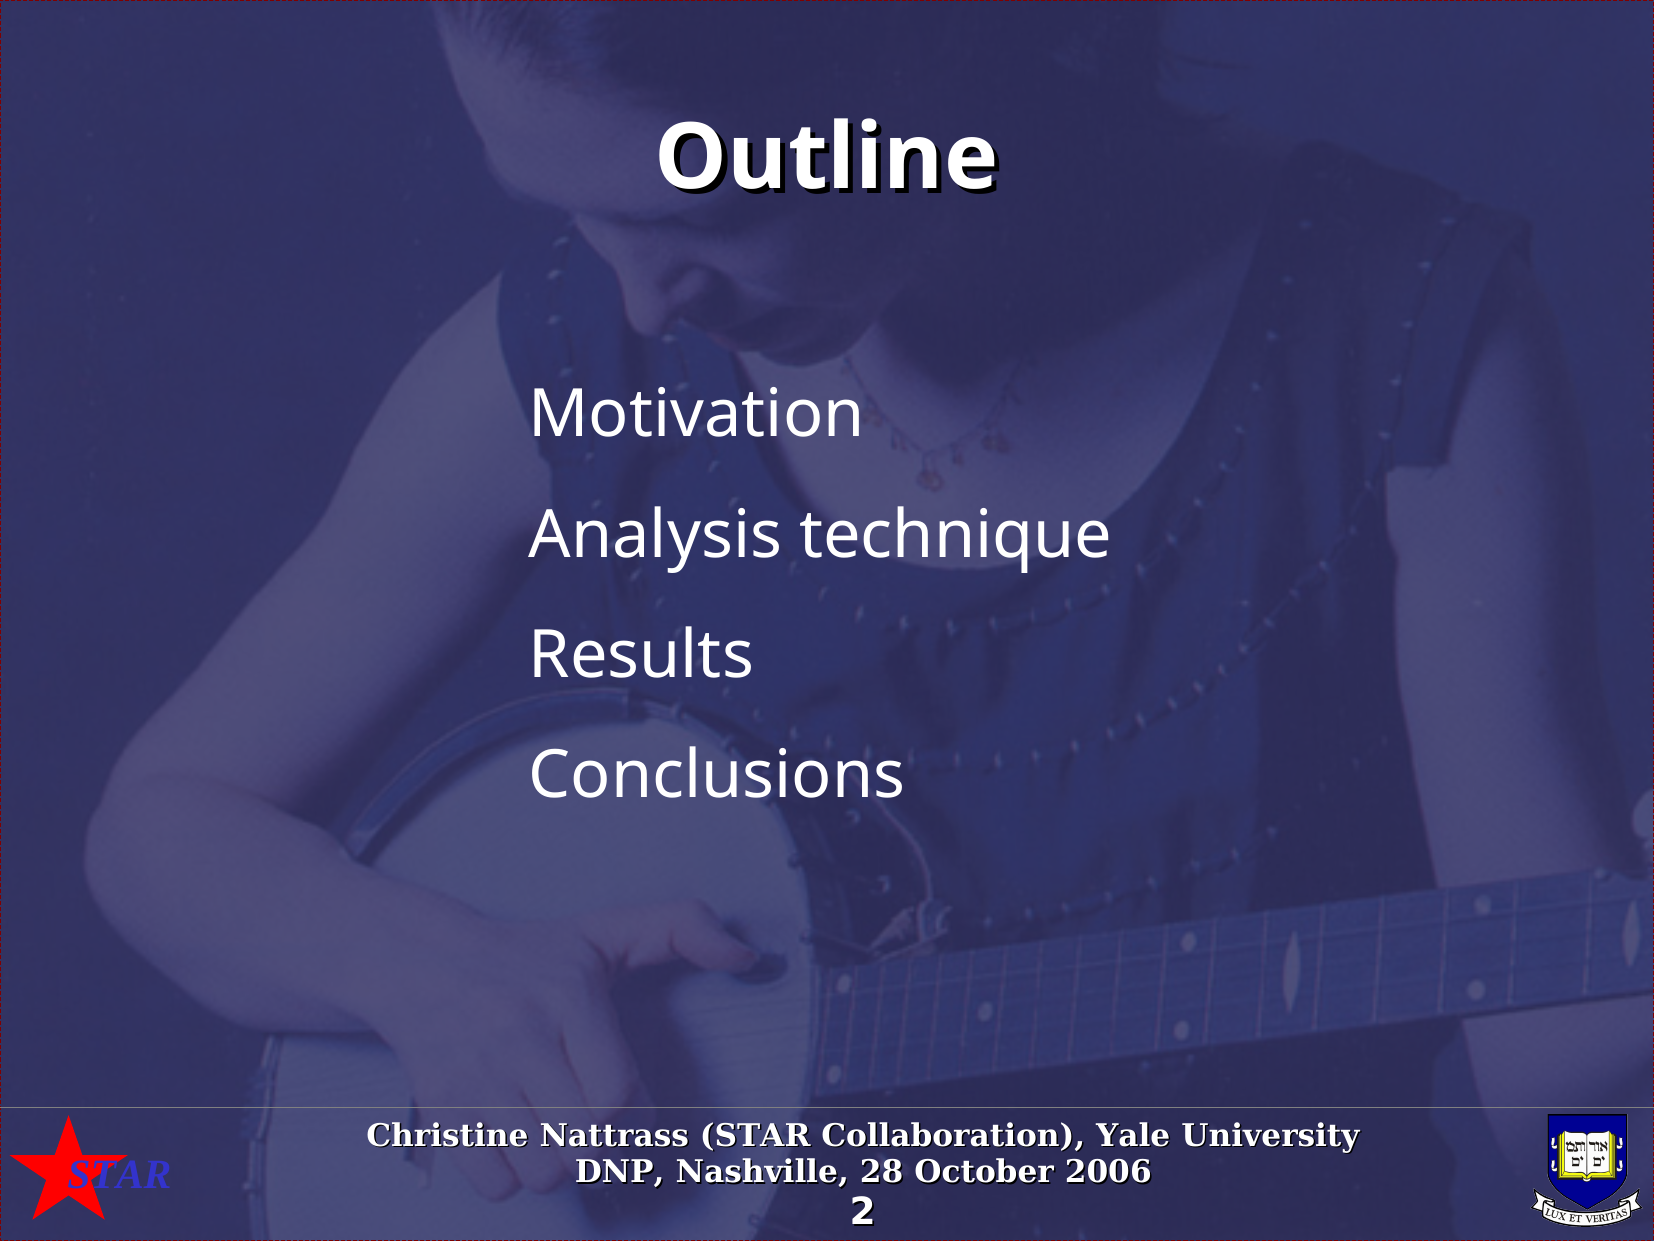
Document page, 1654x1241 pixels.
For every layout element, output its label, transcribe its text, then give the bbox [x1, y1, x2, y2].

list Motivation Analysis technique Results Conclusions [510, 365, 1449, 1201]
picture [1530, 1114, 1643, 1227]
title Outline [82, 49, 1571, 257]
